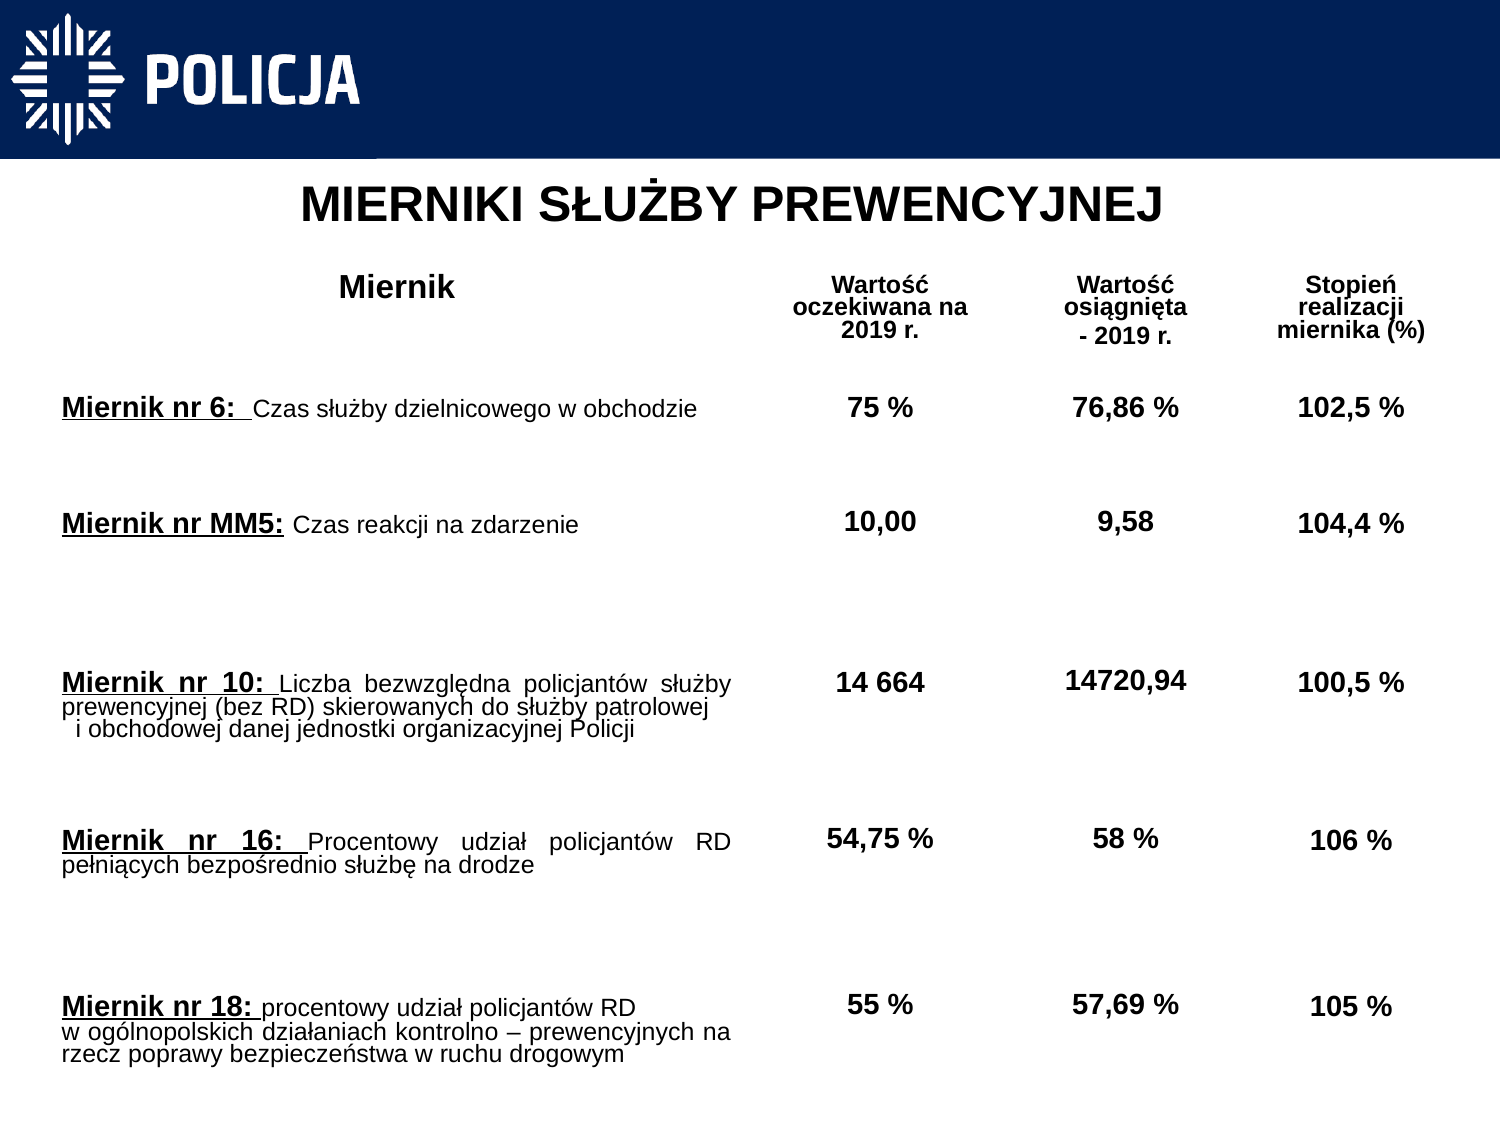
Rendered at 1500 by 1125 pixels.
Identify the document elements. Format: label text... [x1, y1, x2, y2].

table_cell 100,5 % [1238, 652, 1465, 810]
table_cell 10,00 [747, 493, 1014, 652]
table_cell 57,69 % [1014, 976, 1238, 1080]
table_cell 75 % [747, 377, 1014, 493]
table_cell Miernik nr 6: Czas służby dzielnicowego w obchodzie [47, 377, 747, 493]
table_header Stopień realizacji miernika (%) [1238, 258, 1465, 377]
table_cell 14720,94 [1014, 652, 1238, 810]
table_cell 106 % [1238, 810, 1465, 976]
table_cell 14 664 [747, 652, 1014, 810]
table_cell 9,58 [1014, 493, 1238, 652]
table_cell 54,75 % [747, 810, 1014, 976]
picture [0, 0, 360, 159]
text_box MIERNIKI SŁUŻBY PREWENCYJNEJ [53, 163, 1412, 240]
table_cell Miernik nr 10: Liczba bezwzględna policjantów służby prewencyjnej (bez RD) skierowanych do służby patrolowej i obchodowej danej jednostki organizacyjnej Policji [47, 652, 747, 810]
table_cell 105 % [1238, 976, 1465, 1080]
table_cell Miernik nr 18: procentowy udział policjantów RD w ogólnopolskich działaniach kontrolno – prewencyjnych na rzecz poprawy bezpieczeństwa w ruchu drogowym [47, 976, 747, 1080]
table_cell 102,5 % [1238, 377, 1465, 493]
table_cell Miernik nr MM5: Czas reakcji na zdarzenie [47, 493, 747, 652]
table_header Wartość osiągnięta - 2019 r. [1014, 258, 1238, 377]
table_cell Miernik nr 16: Procentowy udział policjantów RD pełniących bezpośrednio służbę na drodze [47, 810, 747, 976]
table_cell 76,86 % [1014, 377, 1238, 493]
table_cell 55 % [747, 976, 1014, 1080]
table_cell 104,4 % [1238, 493, 1465, 652]
table_cell 58 % [1014, 810, 1238, 976]
table_header Miernik [47, 258, 747, 377]
table_header Wartość oczekiwana na 2019 r. [747, 258, 1014, 377]
text_box [360, 0, 1500, 159]
